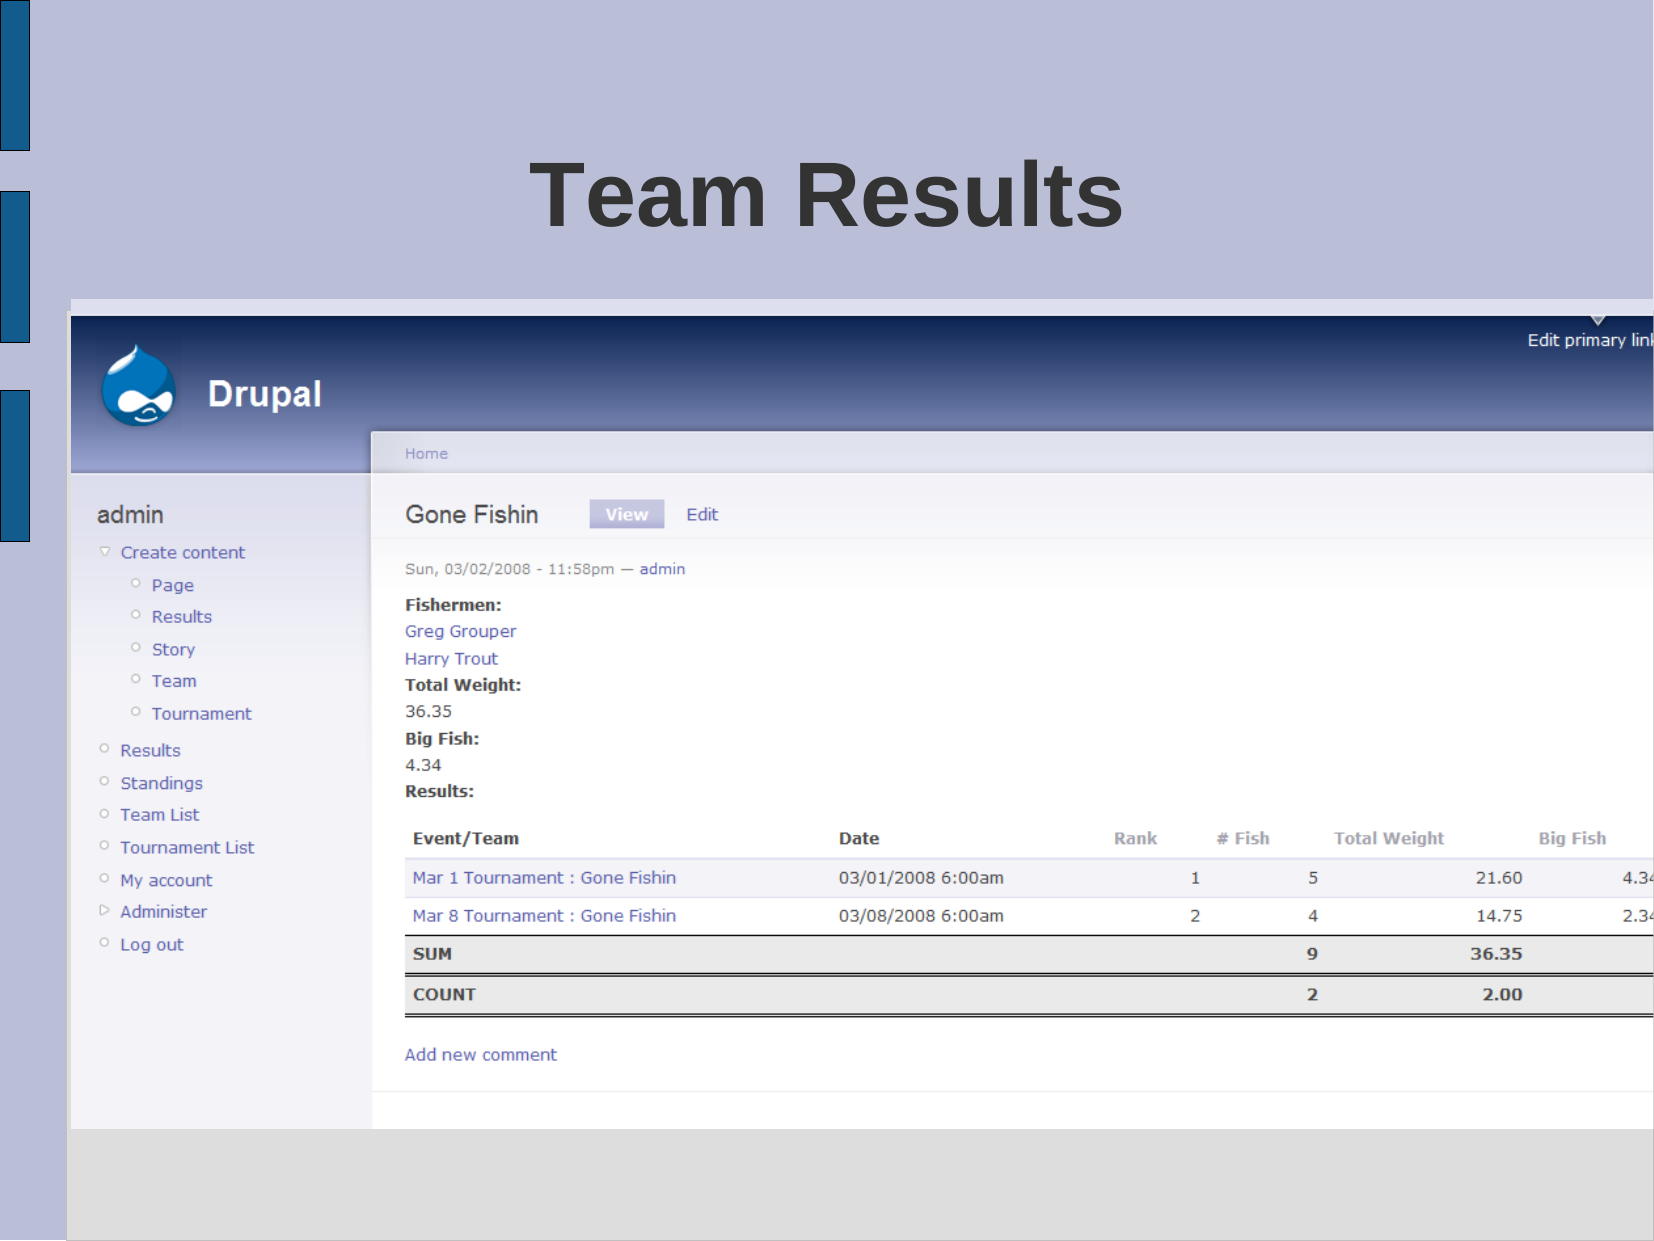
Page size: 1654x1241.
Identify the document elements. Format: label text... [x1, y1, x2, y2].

picture [71, 299, 1654, 1129]
title Team Results [121, 91, 1534, 299]
